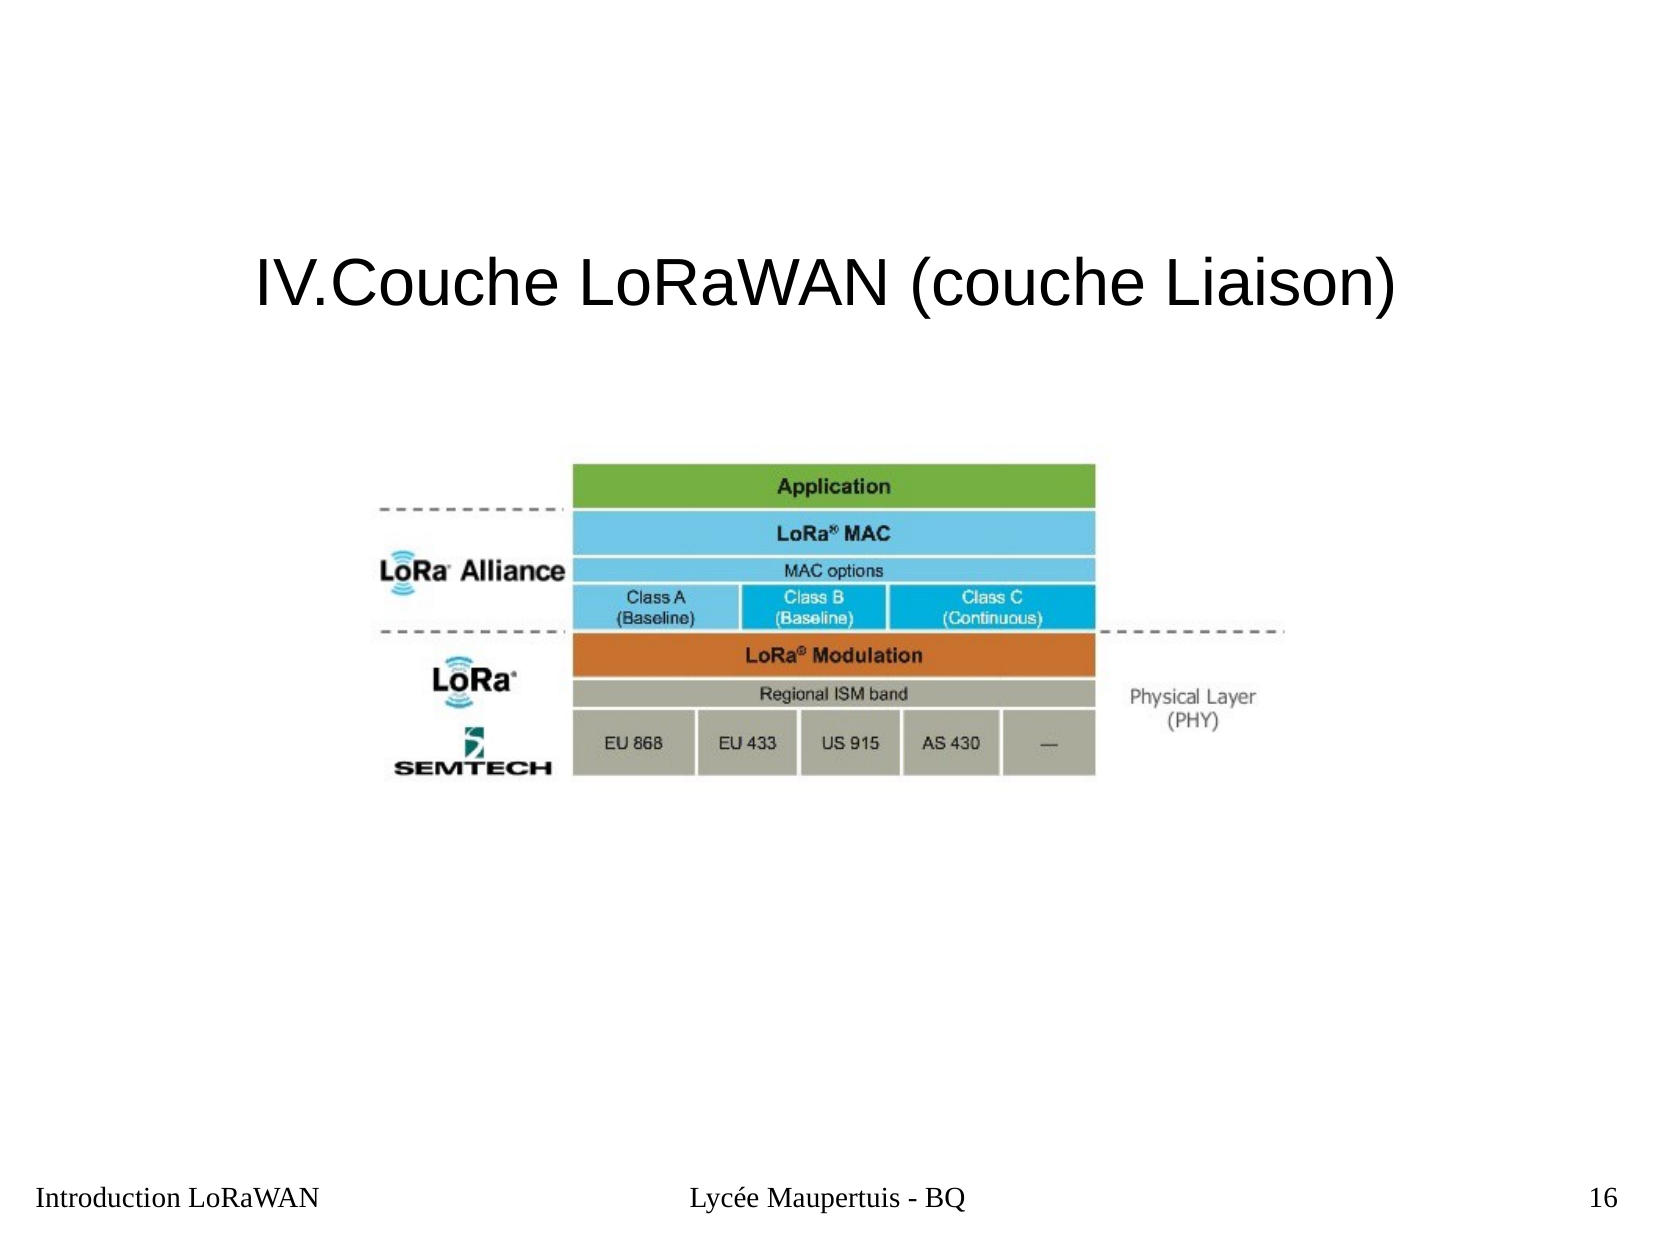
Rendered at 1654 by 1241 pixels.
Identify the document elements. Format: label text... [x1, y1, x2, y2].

subtitle Couche LoRaWAN (couche Liaison) [35, 35, 1619, 529]
picture [359, 444, 1299, 798]
